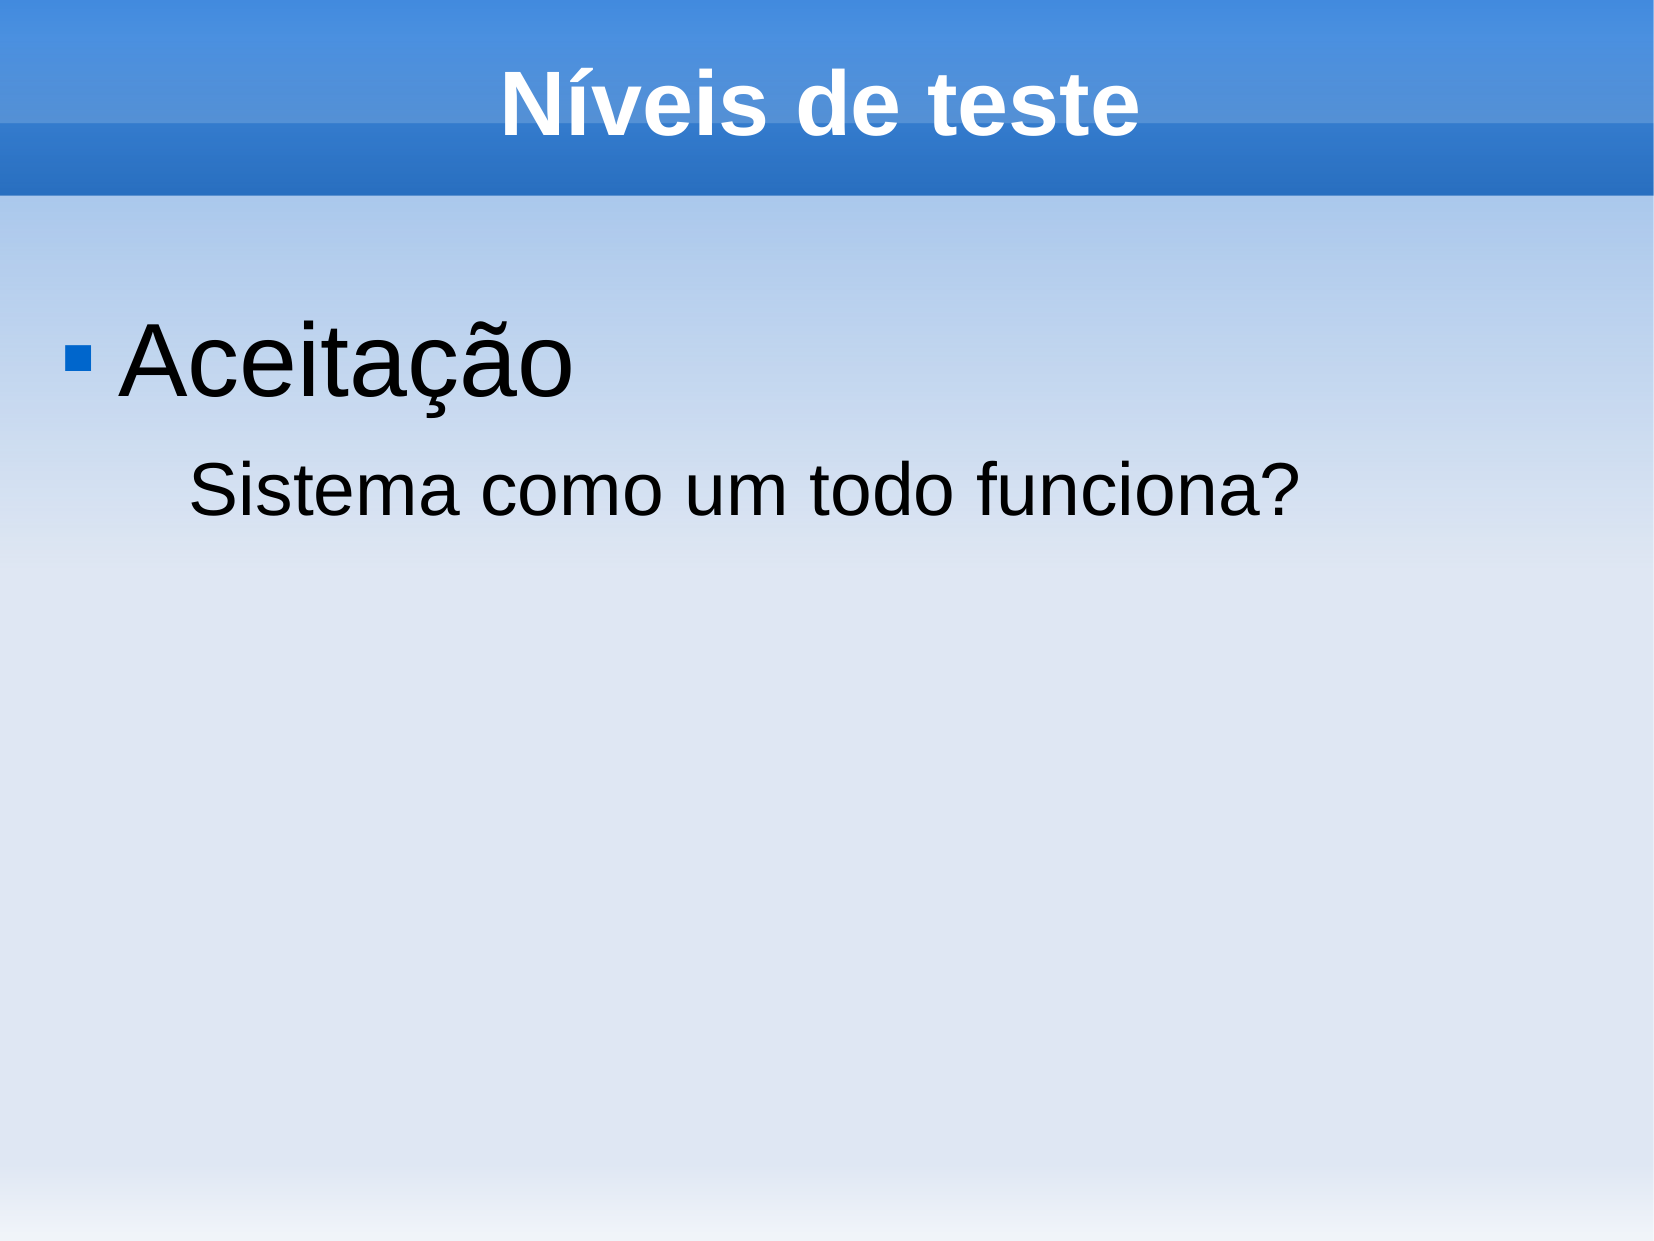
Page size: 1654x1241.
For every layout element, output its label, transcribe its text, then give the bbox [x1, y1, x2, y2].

picture [0, 0, 1654, 1241]
title Níveis de teste [76, 7, 1565, 200]
list Aceitação Sistema como um todo funciona? [47, 302, 1595, 1093]
